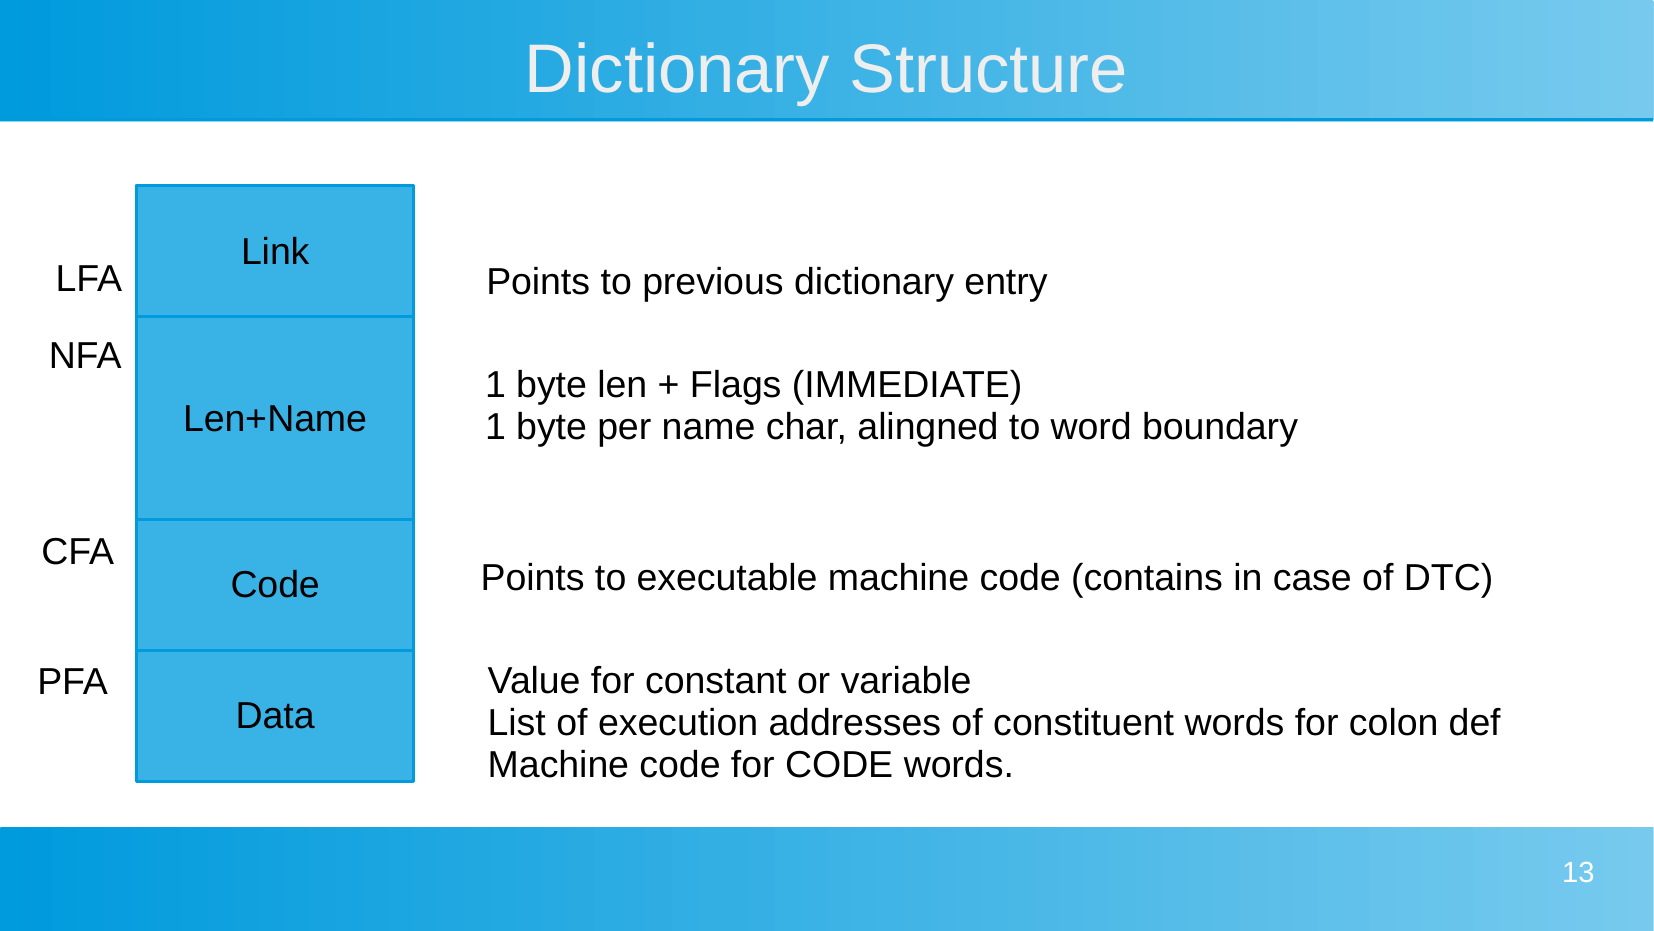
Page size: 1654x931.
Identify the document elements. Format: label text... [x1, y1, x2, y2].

text_box NFA [33, 327, 137, 385]
text_box LFA [40, 250, 138, 308]
text_box Points to executable machine code (contains in case of DTC) [465, 549, 1511, 606]
text_box CFA [26, 523, 130, 581]
text_box Link [136, 185, 414, 317]
text_box Value for constant or variable List of execution addresses of constituent words for colon def Machine code for CODE words. [472, 651, 1518, 793]
text_box Len+Name [136, 317, 414, 519]
text_box Points to previous dictionary entry [471, 253, 1064, 311]
text_box 1 byte len + Flags (IMMEDIATE) 1 byte per name char, alingned to word boundary [470, 356, 1315, 455]
text_box Data [136, 650, 414, 782]
title Dictionary Structure [59, 29, 1595, 108]
text_box PFA [22, 653, 124, 711]
text_box Code [136, 519, 414, 650]
